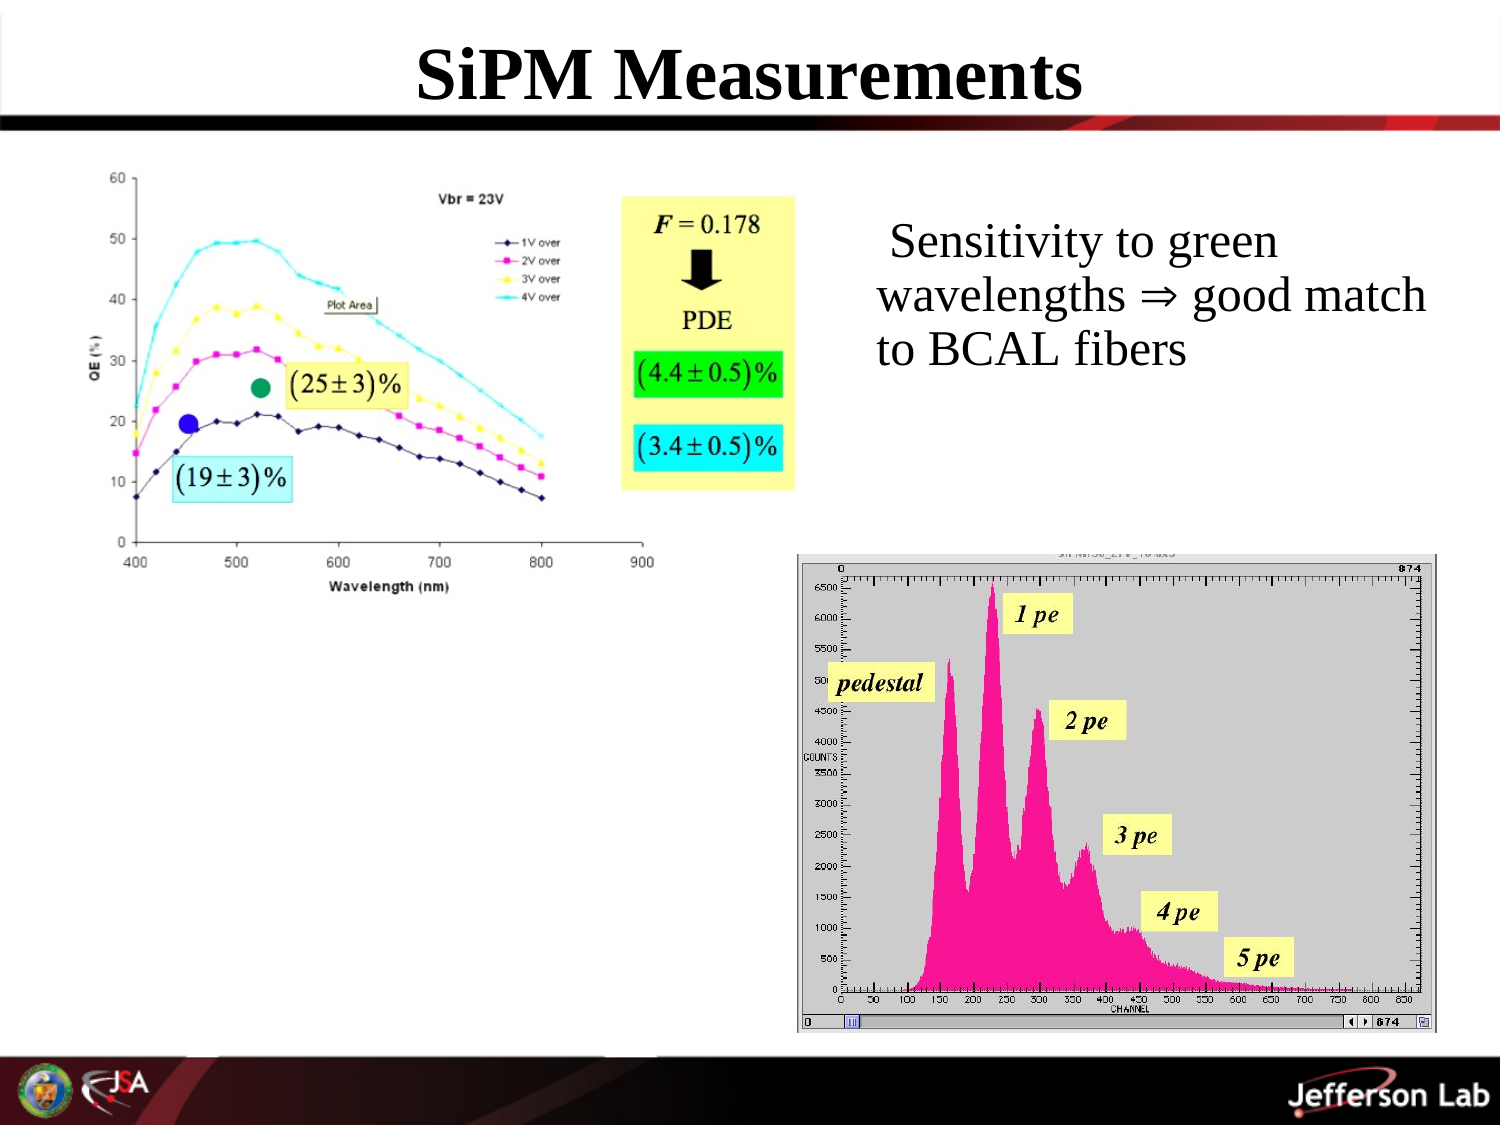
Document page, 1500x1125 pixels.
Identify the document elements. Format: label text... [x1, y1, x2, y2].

picture [0, 0, 1500, 1125]
text_box Sensitivity to green wavelengths ⇒ good match to BCAL fibers [876, 214, 1432, 422]
title SiPM Measurements [112, 0, 1388, 151]
